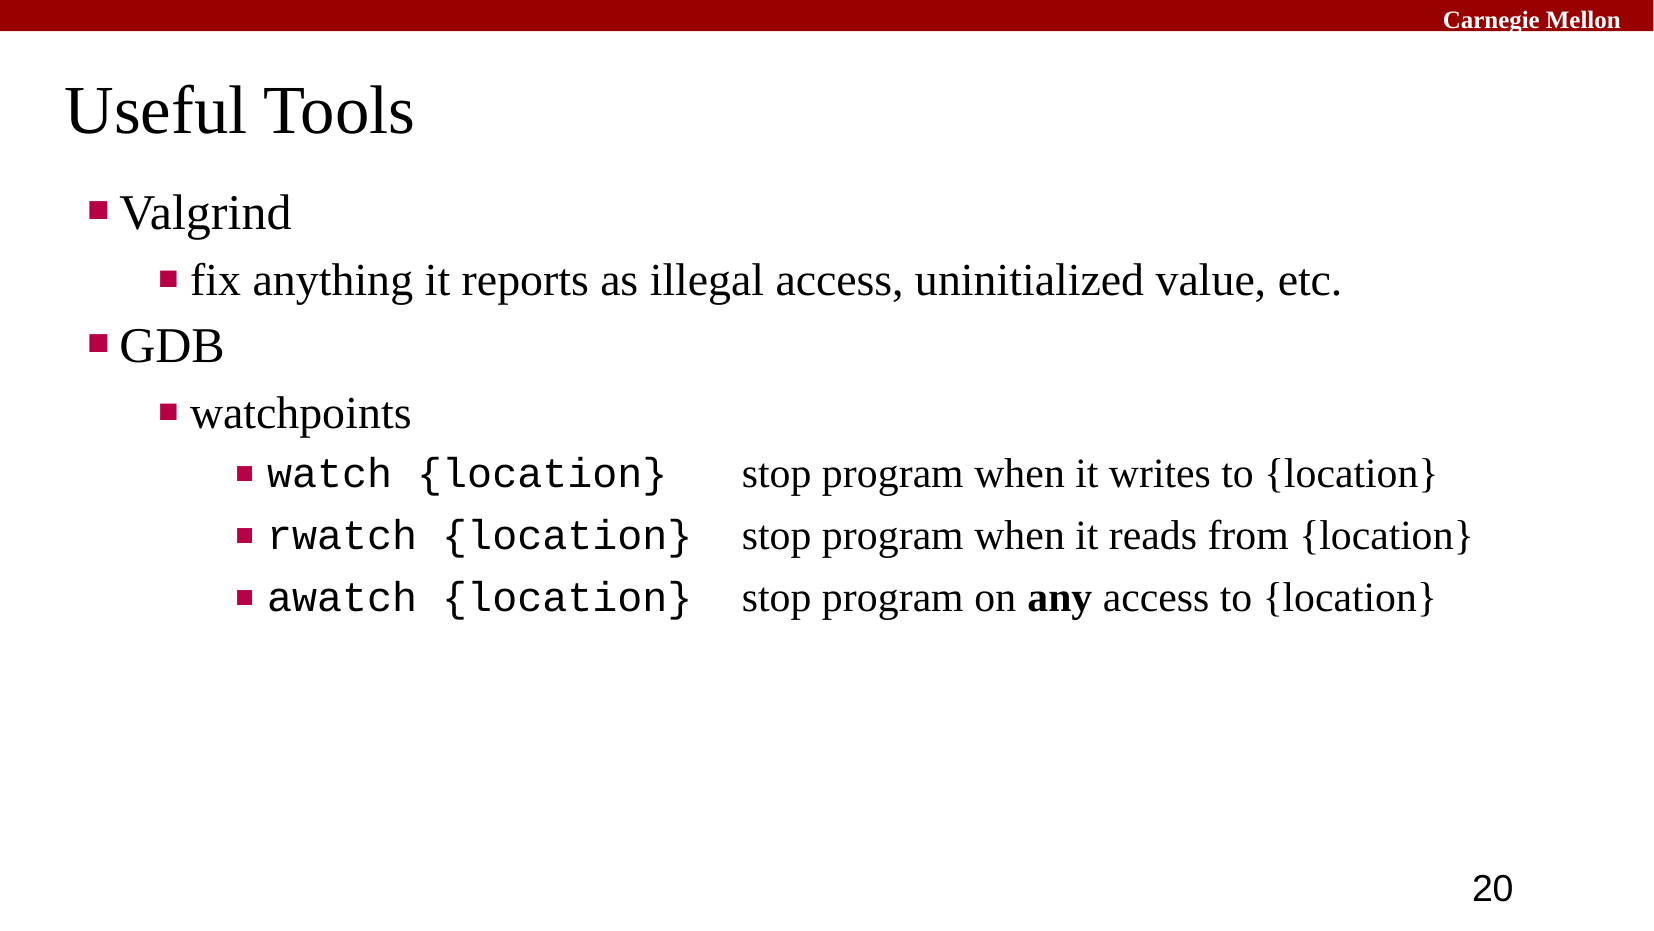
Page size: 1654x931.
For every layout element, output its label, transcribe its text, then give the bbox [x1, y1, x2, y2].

list Valgrind fix anything it reports as illegal access, uninitialized value, etc. GDB watchpoints watch {location} stop program when it writes to {location} rwatch {location} stop program when it reads from {location} awatch {location} stop program on any access to {location} [71, 184, 1576, 859]
title Useful Tools [64, 58, 1576, 163]
